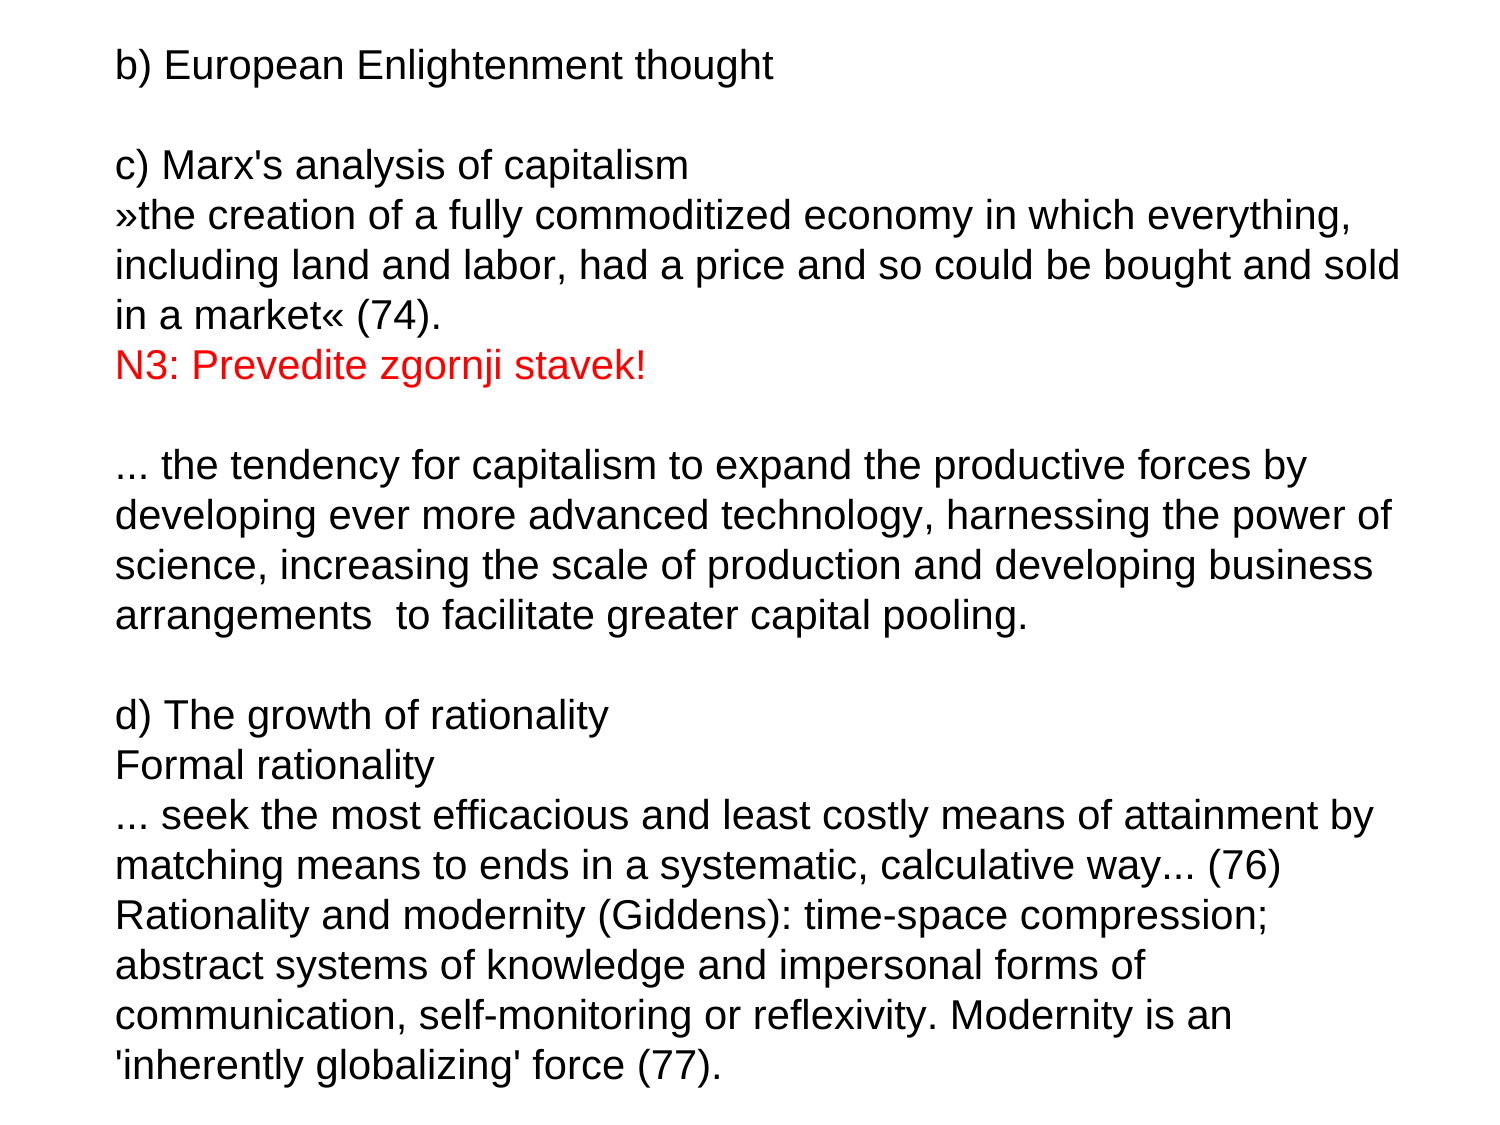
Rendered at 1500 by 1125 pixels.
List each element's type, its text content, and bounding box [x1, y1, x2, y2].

text_box b) European Enlightenment thought c) Marx's analysis of capitalism »the creation of a fully commoditized economy in which everything, including land and labor, had a price and so could be bought and sold in a market« (74). N3: Prevedite zgornji stavek! ... the tendency for capitalism to expand the productive forces by developing ever more advanced technology, harnessing the power of science, increasing the scale of production and developing business arrangements to facilitate greater capital pooling. d) The growth of rationality Formal rationality ... seek the most efficacious and least costly means of attainment by matching means to ends in a systematic, calculative way... (76) Rationality and modernity (Giddens): time-space compression; abstract systems of knowledge and impersonal forms of communication, self-monitoring or reflexivity. Modernity is an 'inherently globalizing' force (77). [100, 29, 1436, 1096]
